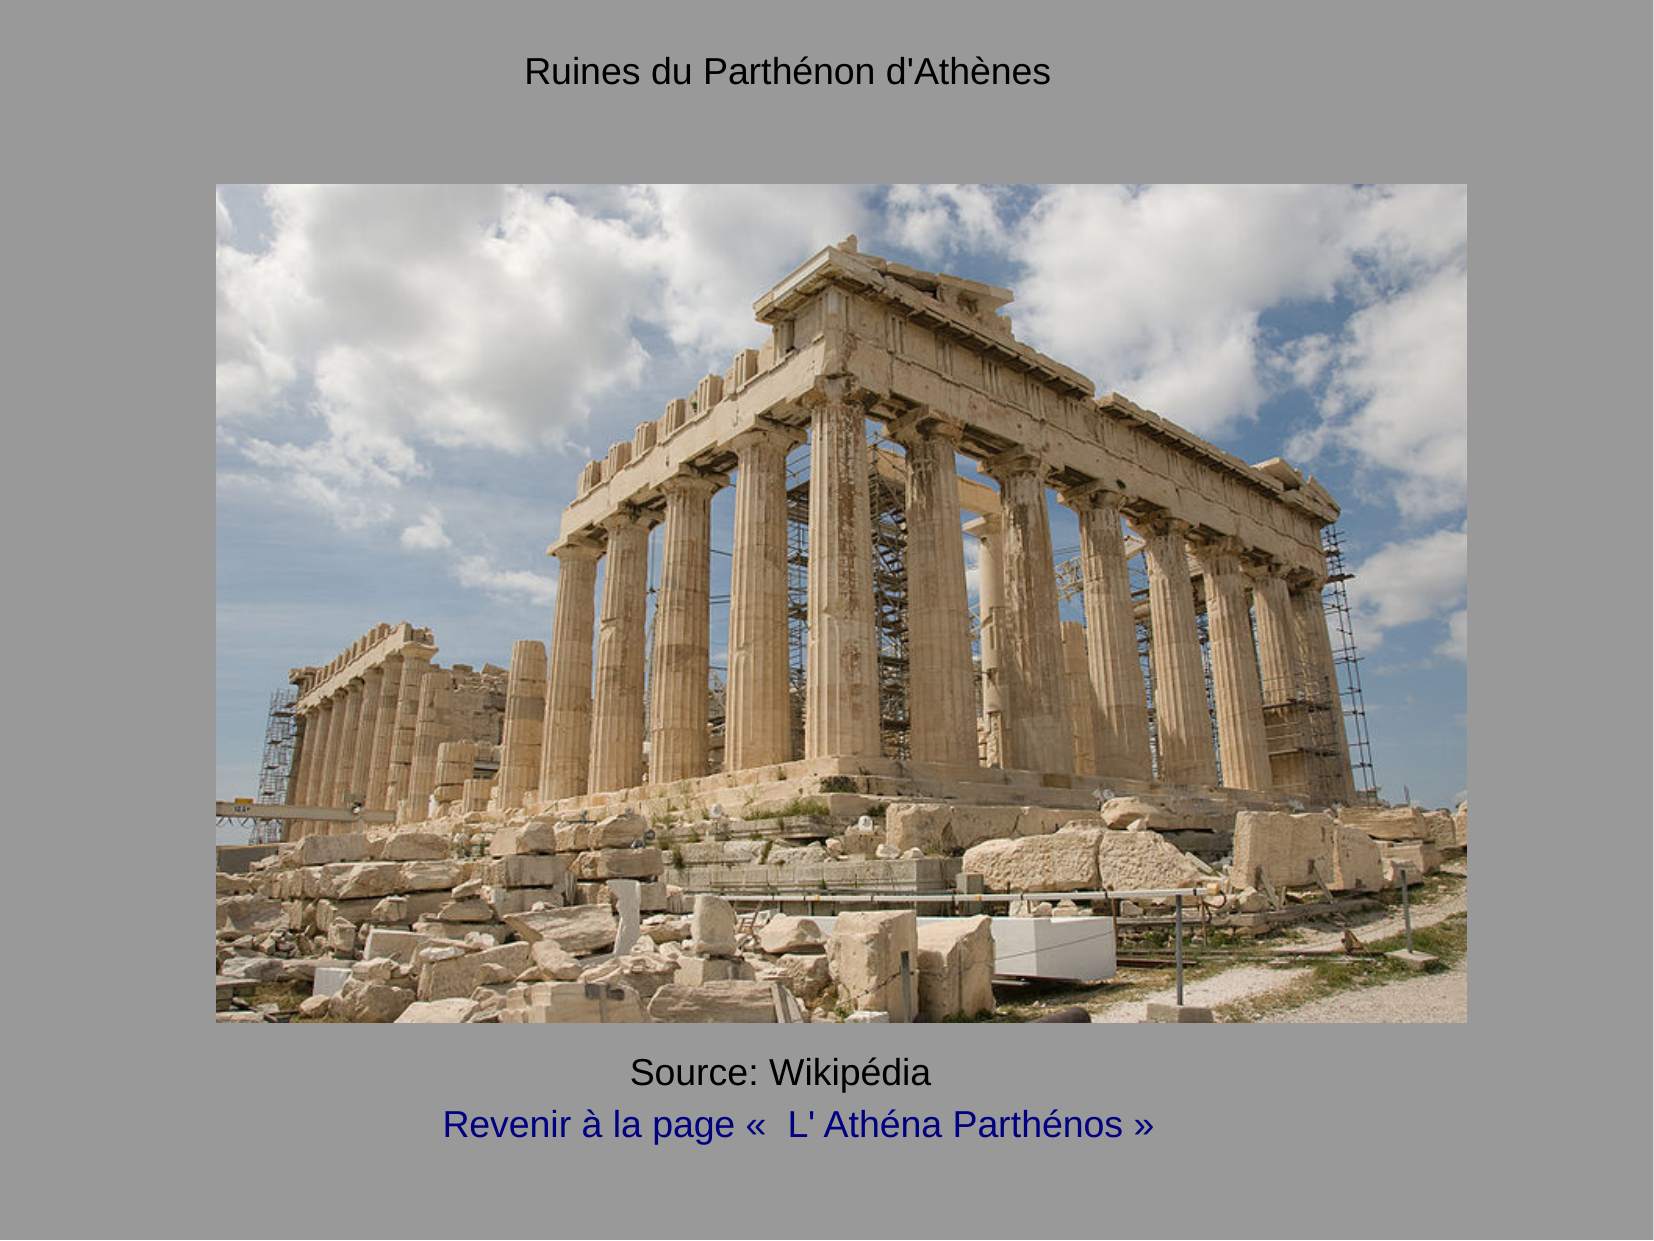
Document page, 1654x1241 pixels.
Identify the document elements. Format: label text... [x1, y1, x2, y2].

text_box Ruines du Parthénon d'Athènes [509, 42, 1295, 100]
picture [216, 184, 1467, 1023]
text_box Revenir à la page « L' Athéna Parthénos » [427, 1096, 1170, 1154]
text_box Source: Wikipédia [446, 1044, 1130, 1102]
